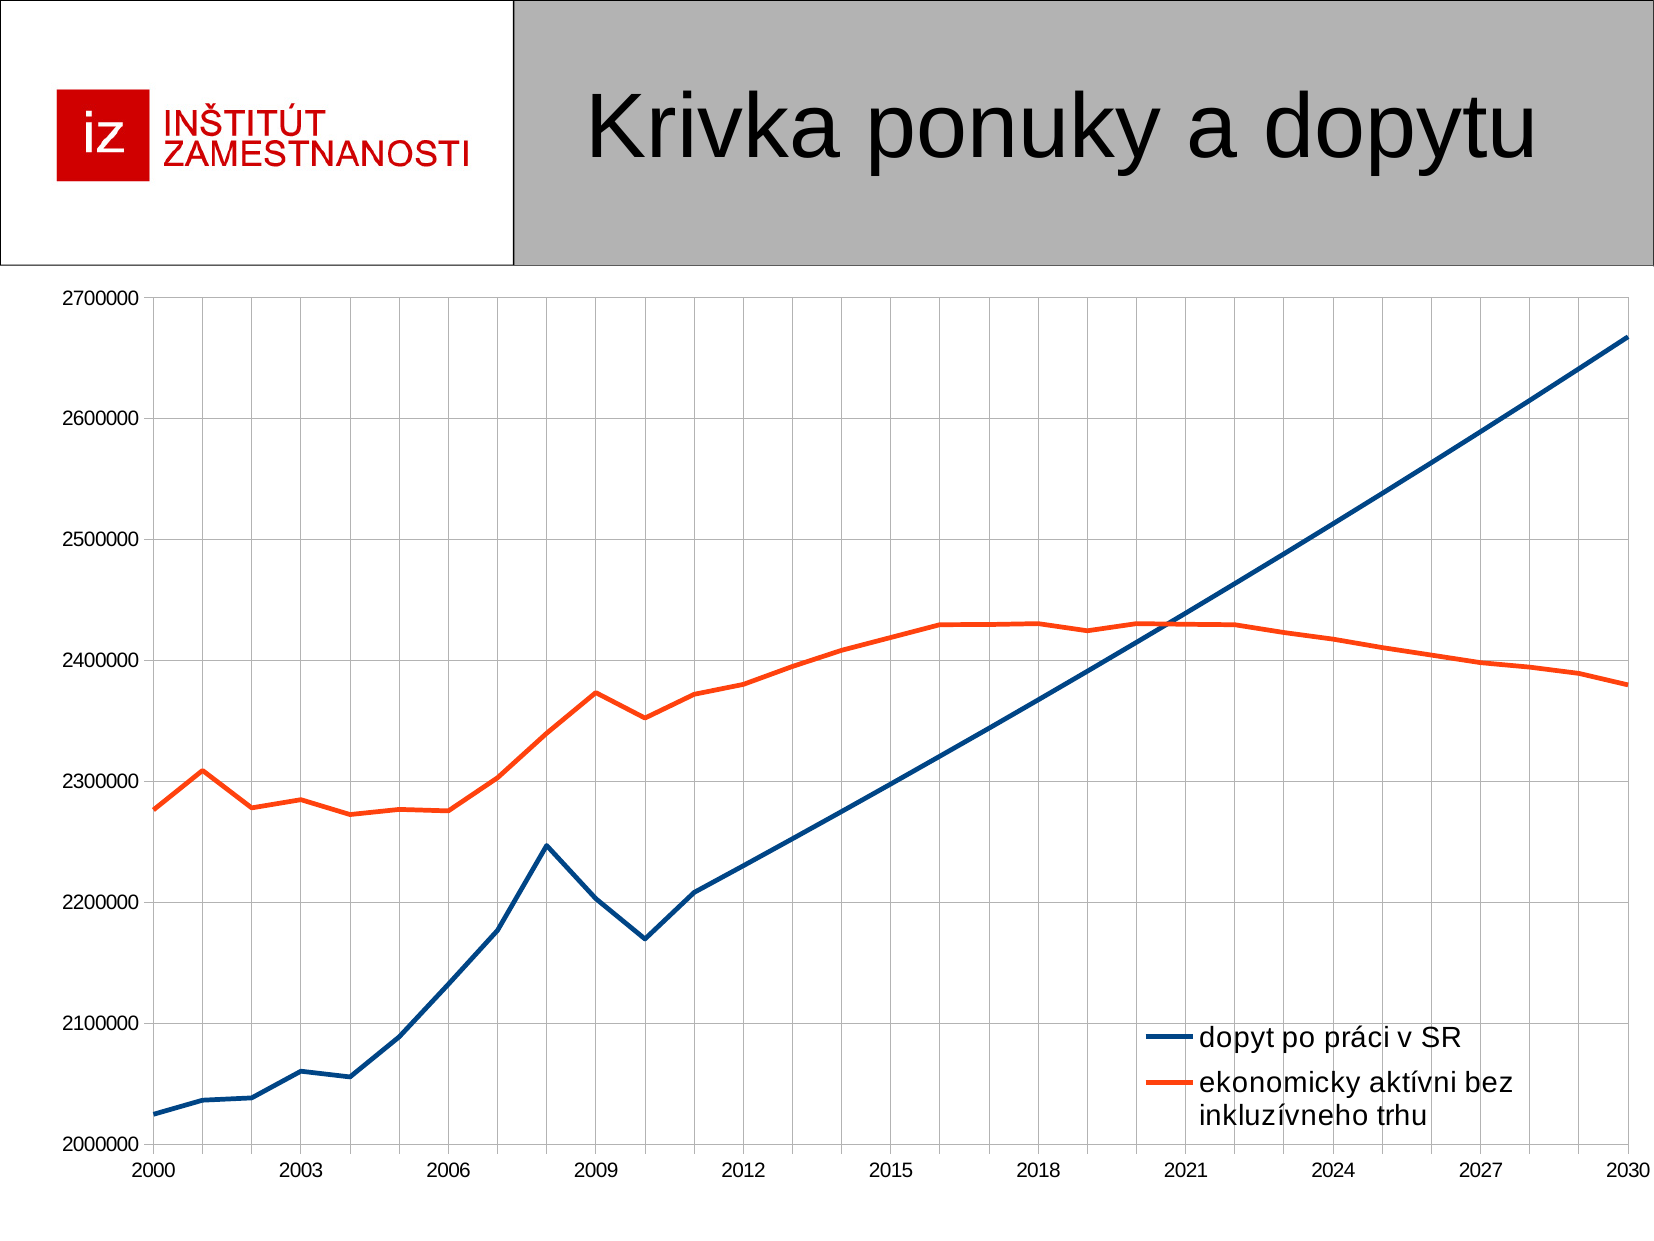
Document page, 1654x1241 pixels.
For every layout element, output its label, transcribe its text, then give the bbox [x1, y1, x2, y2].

chart [0, 265, 1654, 1241]
title Krivka ponuky a dopytu [561, 29, 1565, 237]
picture [5, 8, 512, 257]
